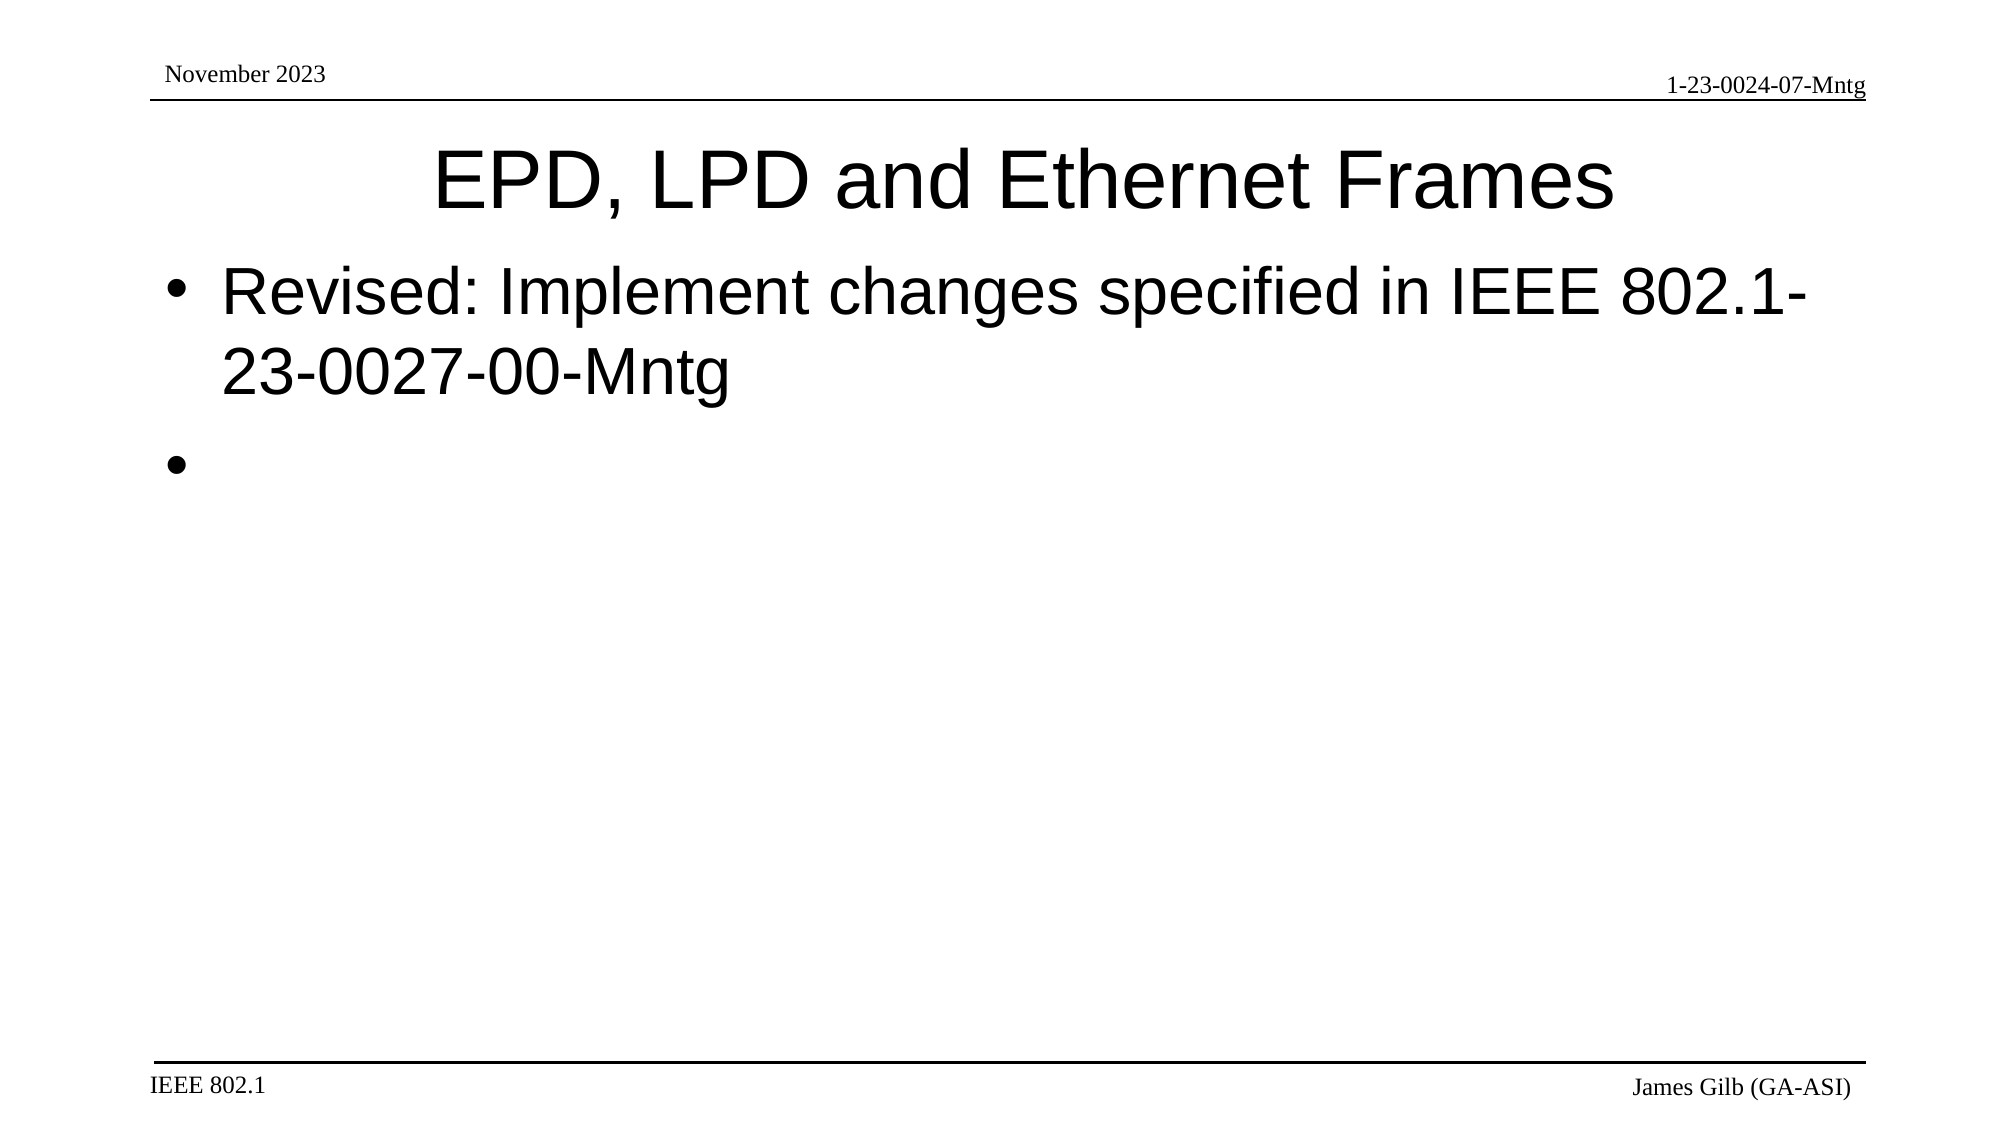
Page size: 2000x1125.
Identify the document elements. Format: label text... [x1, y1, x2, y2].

title EPD, LPD and Ethernet Frames [149, 112, 1900, 238]
list Revised: Implement changes specified in IEEE 802.1-23-0027-00-Mntg [150, 239, 1900, 1051]
